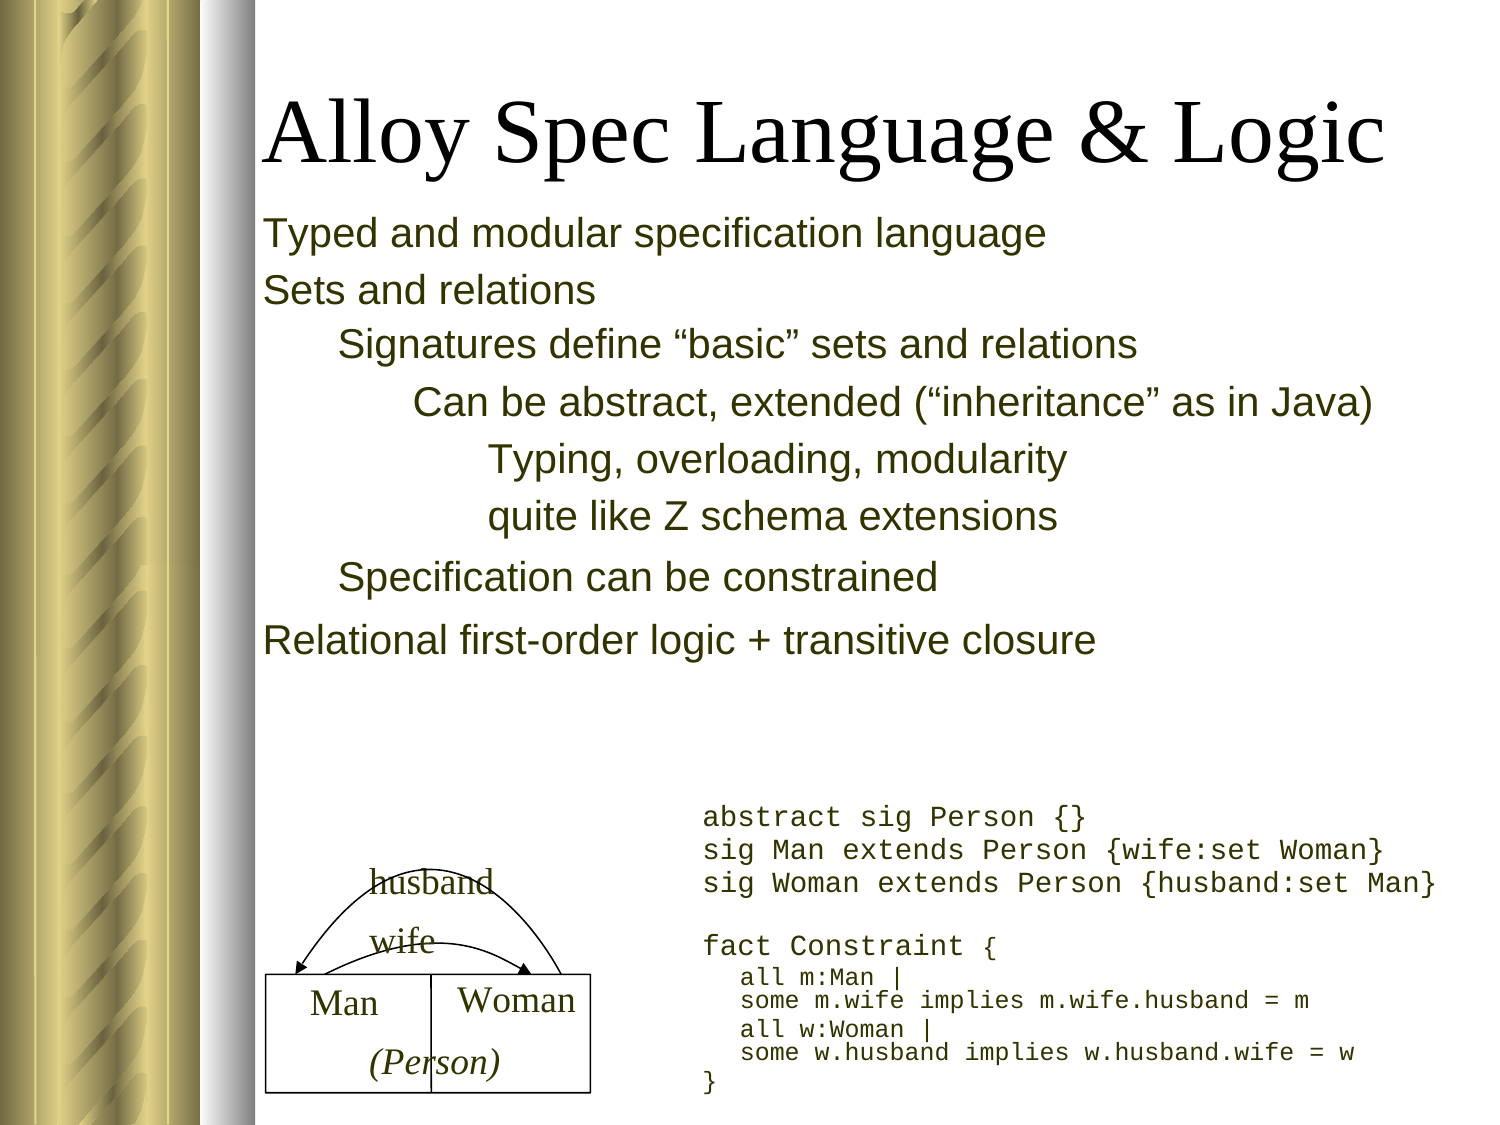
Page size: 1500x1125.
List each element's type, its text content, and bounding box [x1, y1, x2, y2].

list Typed and modular specification language Sets and relations Signatures define “basic” sets and relations Can be abstract, extended (“inheritance” as in Java) Typing, overloading, modularity quite like Z schema extensions Specification can be constrained Relational first-order logic + transitive closure [247, 206, 1477, 798]
text_box husband [354, 856, 510, 904]
title Alloy Spec Language & Logic [246, 37, 1476, 225]
text_box Man [295, 977, 394, 1031]
text_box wife [354, 915, 451, 969]
text_box (Person) [354, 1036, 516, 1090]
text_box Woman [442, 974, 592, 1028]
text_box husband [354, 871, 510, 910]
text_box abstract sig Person {} sig Man extends Person {wife:set Woman} sig Woman extends Person {husband:set Man} fact Constraint { all m:Man | some m.wife implies m.wife.husband = m all w:Woman | some w.husband implies w.husband.wife = w } [537, 797, 1477, 1103]
